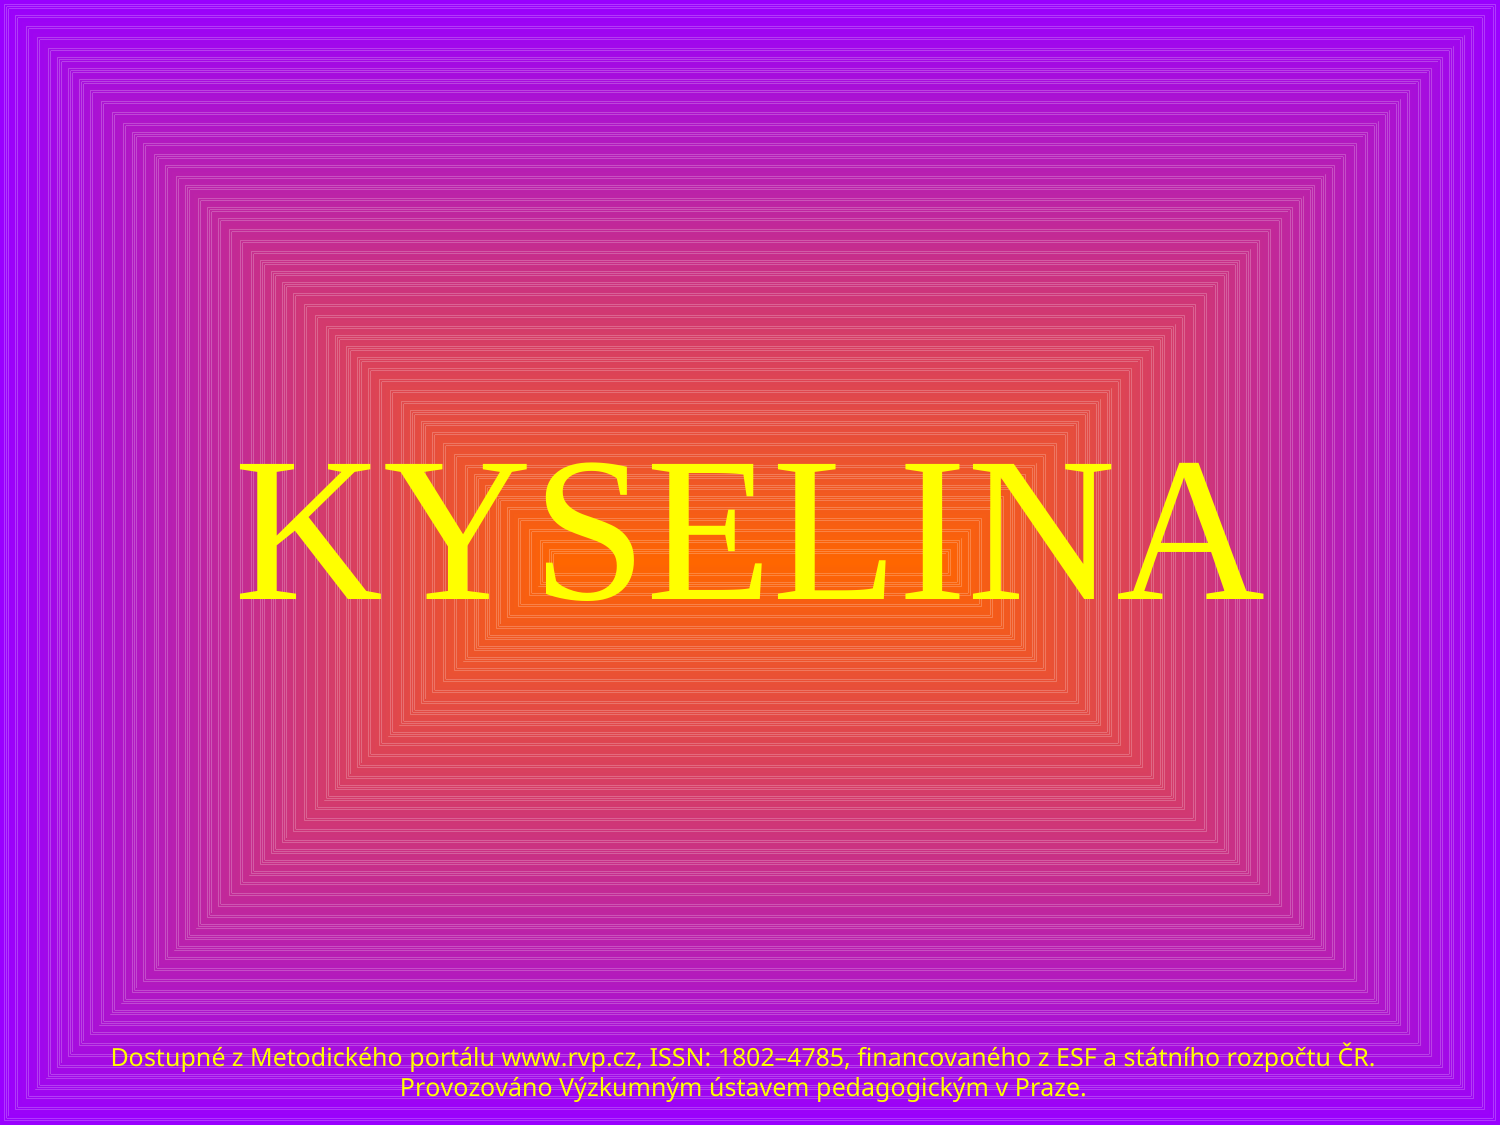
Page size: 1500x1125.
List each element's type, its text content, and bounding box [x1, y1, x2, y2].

text_box KYSELINA [0, 385, 1500, 649]
text_box Dostupné z Metodického portálu www.rvp.cz, ISSN: 1802–4785, financovaného z ESF a státního rozpočtu ČR. Provozováno Výzkumným ústavem pedagogickým v Praze. [35, 1041, 1454, 1102]
